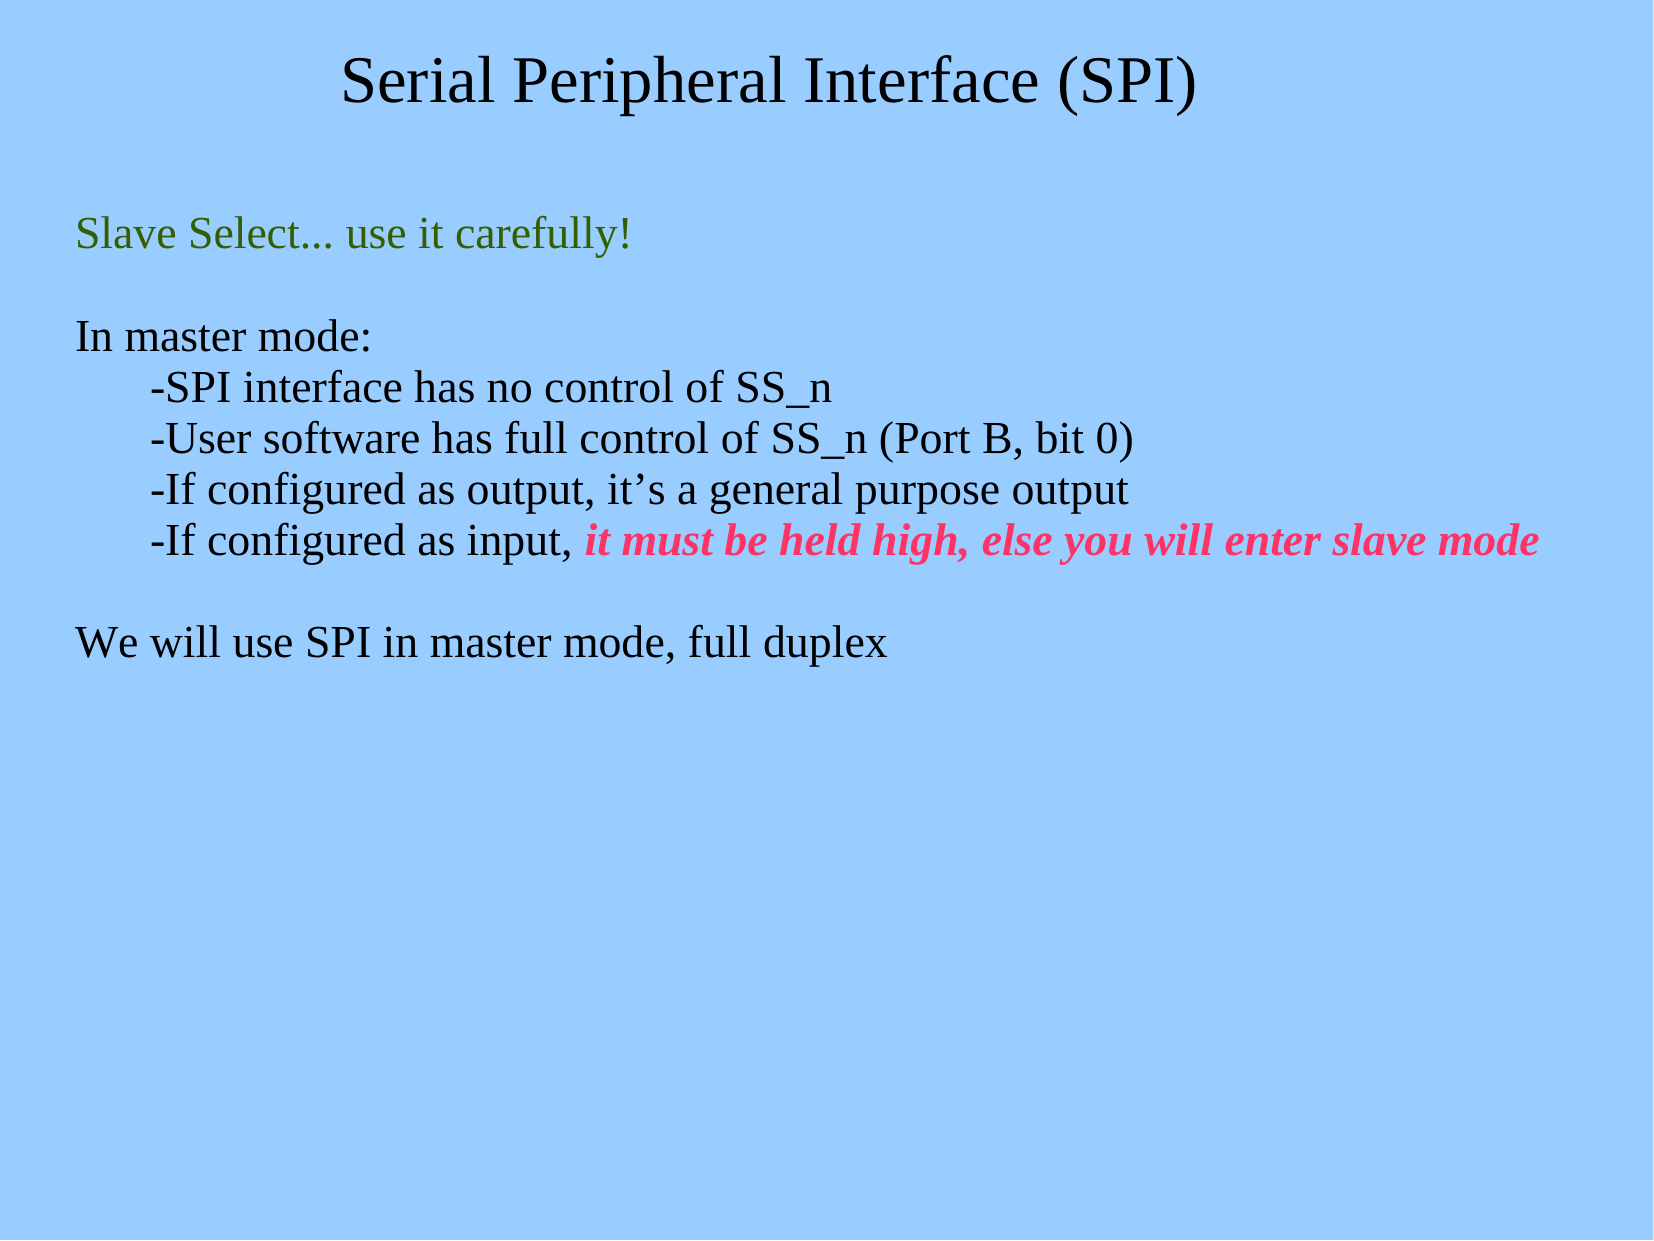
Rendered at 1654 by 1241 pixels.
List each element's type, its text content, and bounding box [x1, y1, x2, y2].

text_box Slave Select... use it carefully! In master mode: -SPI interface has no control of SS_n -User software has full control of SS_n (Port B, bit 0) -If configured as output, it’s a general purpose output -If configured as input, it must be held high, else you will enter slave mode We will use SPI in master mode, full duplex [75, 149, 1576, 1088]
text_box Serial Peripheral Interface (SPI) [339, 38, 1201, 113]
